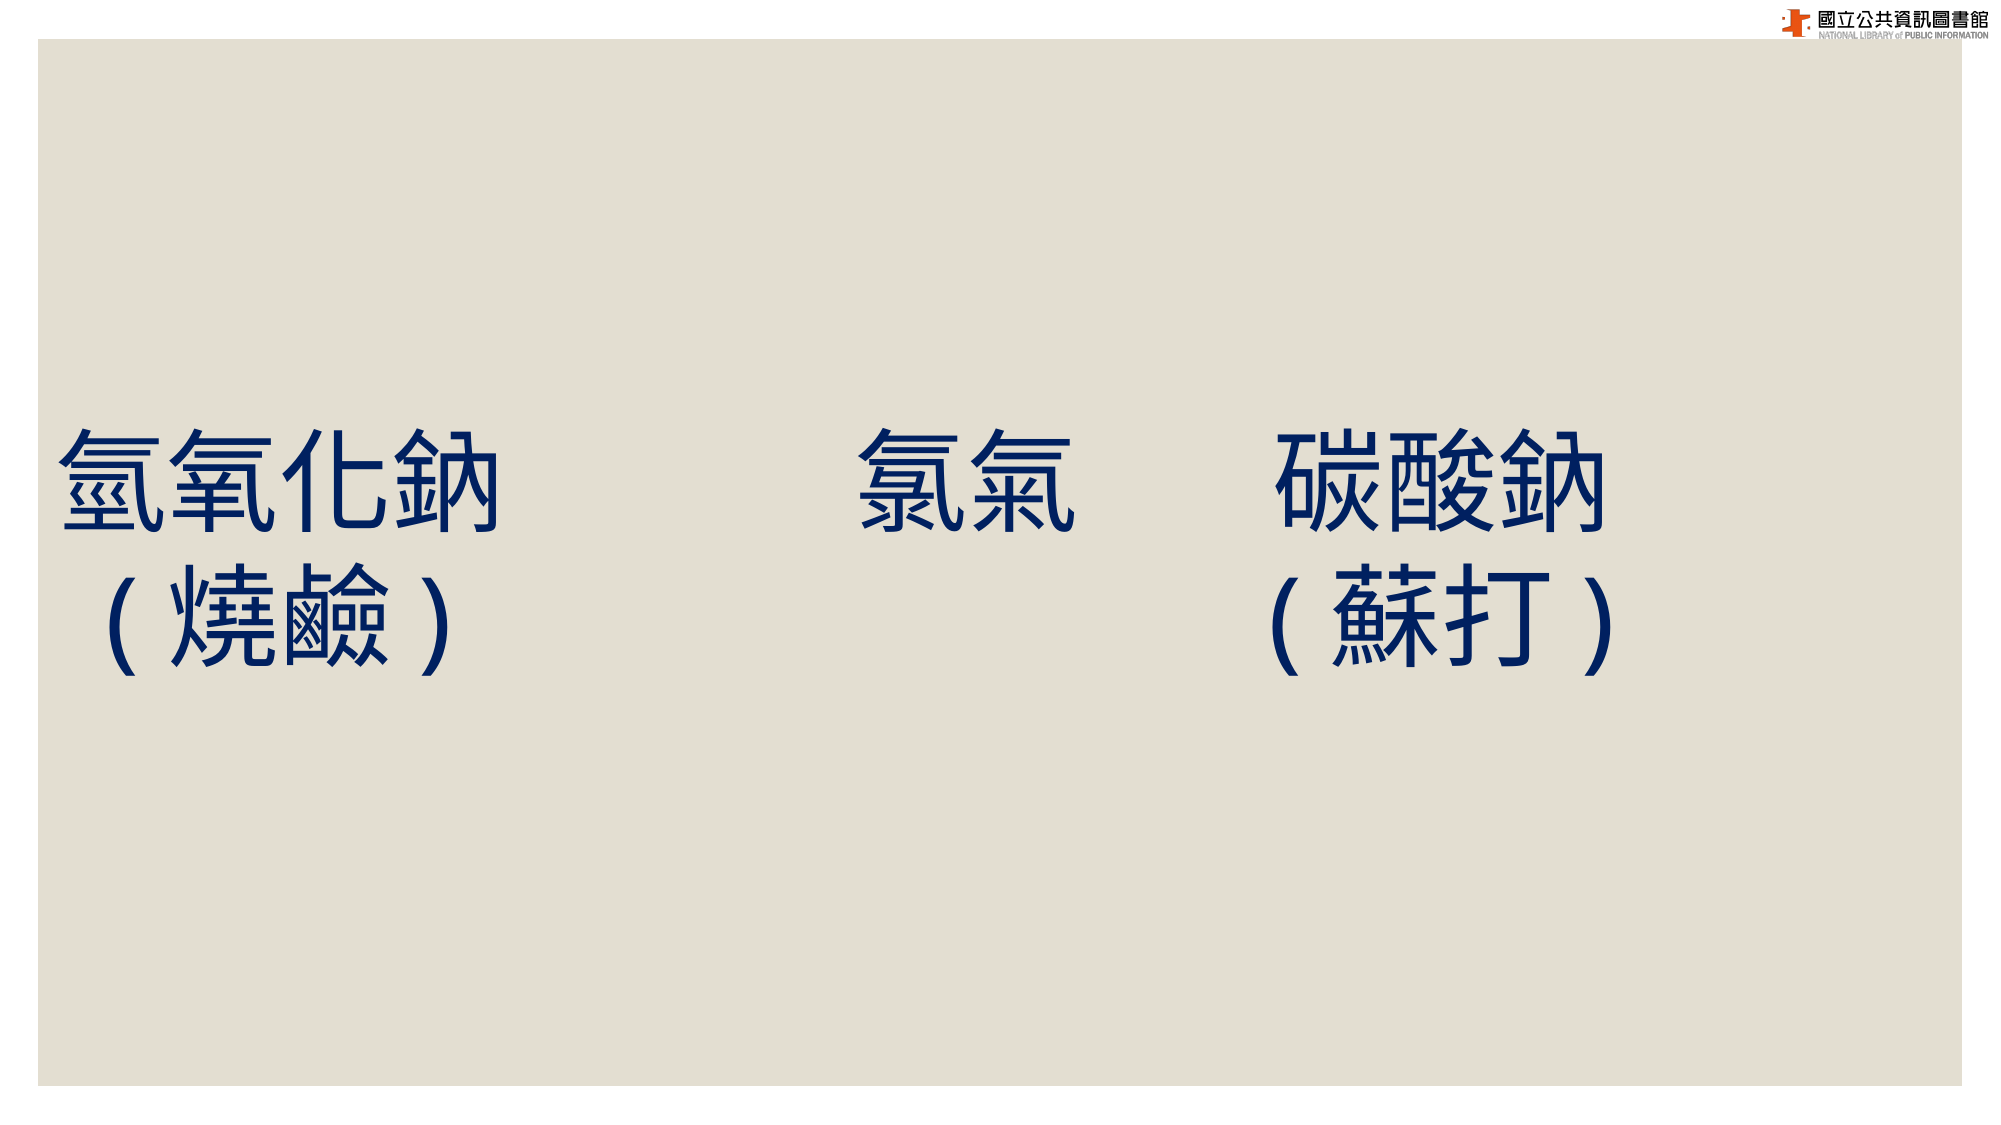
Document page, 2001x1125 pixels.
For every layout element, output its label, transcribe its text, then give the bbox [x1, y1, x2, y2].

text_box 碳酸鈉 (蘇打) [1253, 403, 1962, 813]
text_box 氫氧化鈉 (燒鹼) [39, 403, 748, 813]
text_box 氯氣 [748, 403, 1322, 555]
